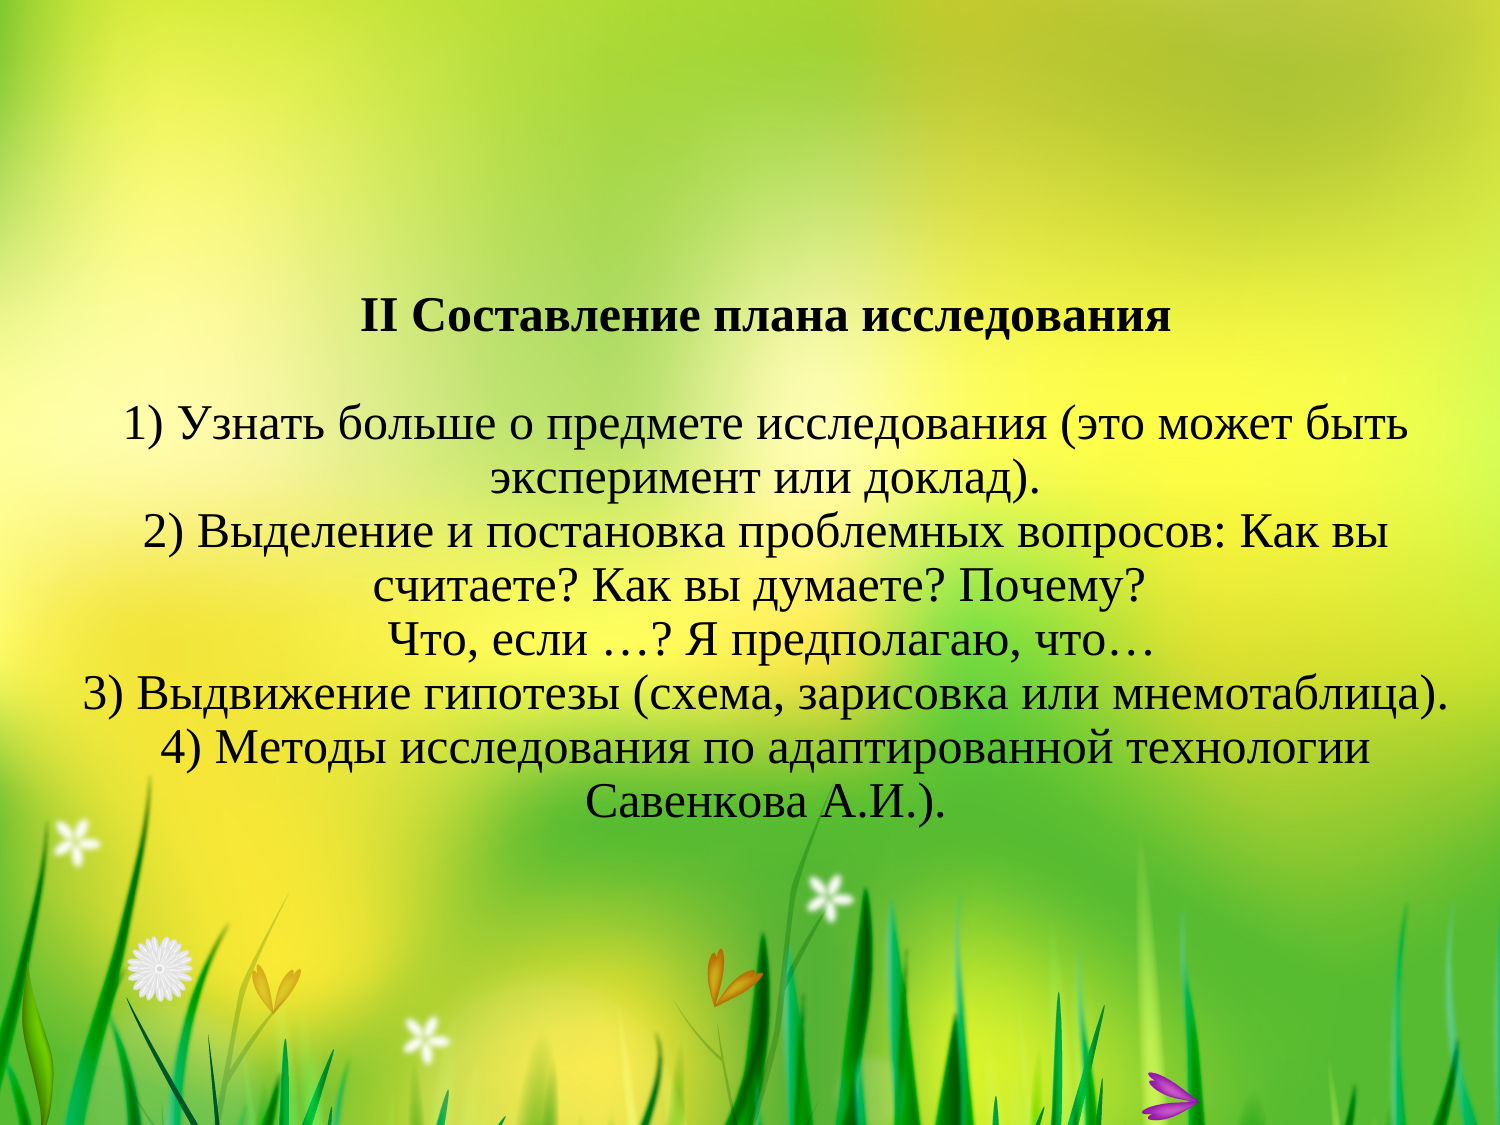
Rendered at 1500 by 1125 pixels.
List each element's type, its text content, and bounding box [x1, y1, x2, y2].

title II Составление плана исследования 1) Узнать больше о предмете исследования (это может быть эксперимент или доклад). 2) Выделение и постановка проблемных вопросов: Как вы считаете? Как вы думаете? Почему? Что, если …? Я предполагаю, что… 3) Выдвижение гипотезы (схема, зарисовка или мнемотаблица). 4) Методы исследования по адаптированной технологии Савенкова А.И.). [75, 44, 1457, 1072]
